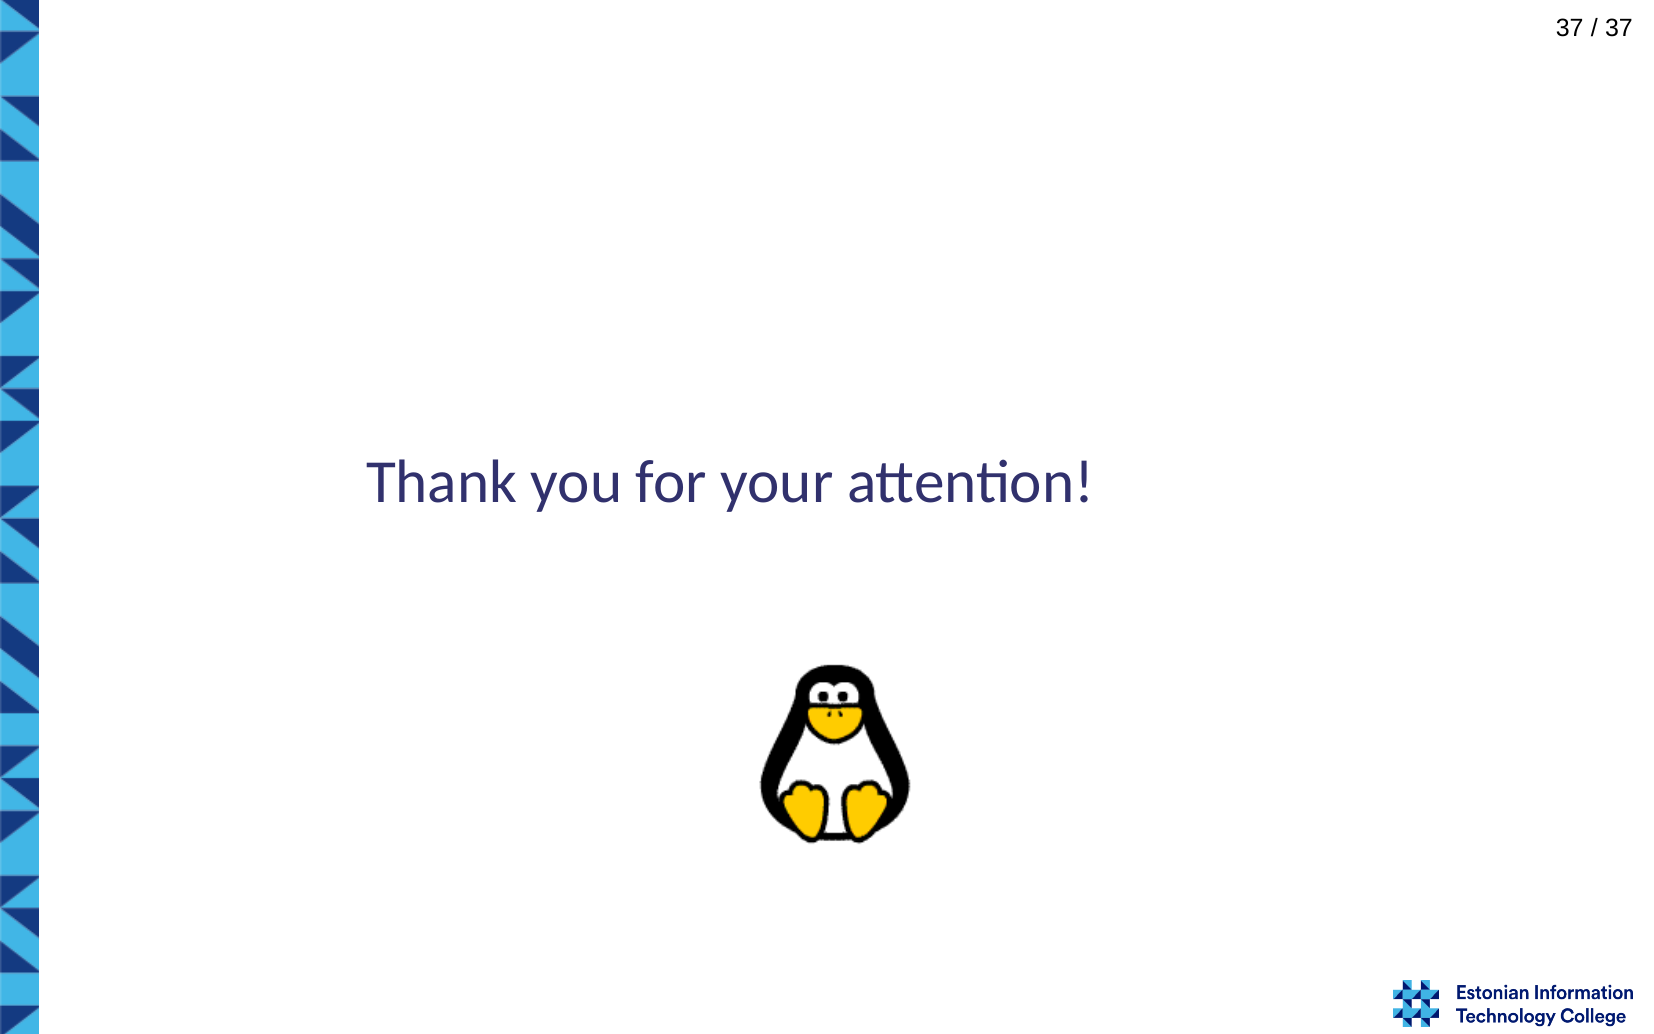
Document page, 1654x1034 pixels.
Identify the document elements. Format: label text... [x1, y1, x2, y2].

picture [708, 612, 959, 863]
title Thank you for your attention! [366, 415, 1276, 559]
picture [1393, 980, 1633, 1027]
